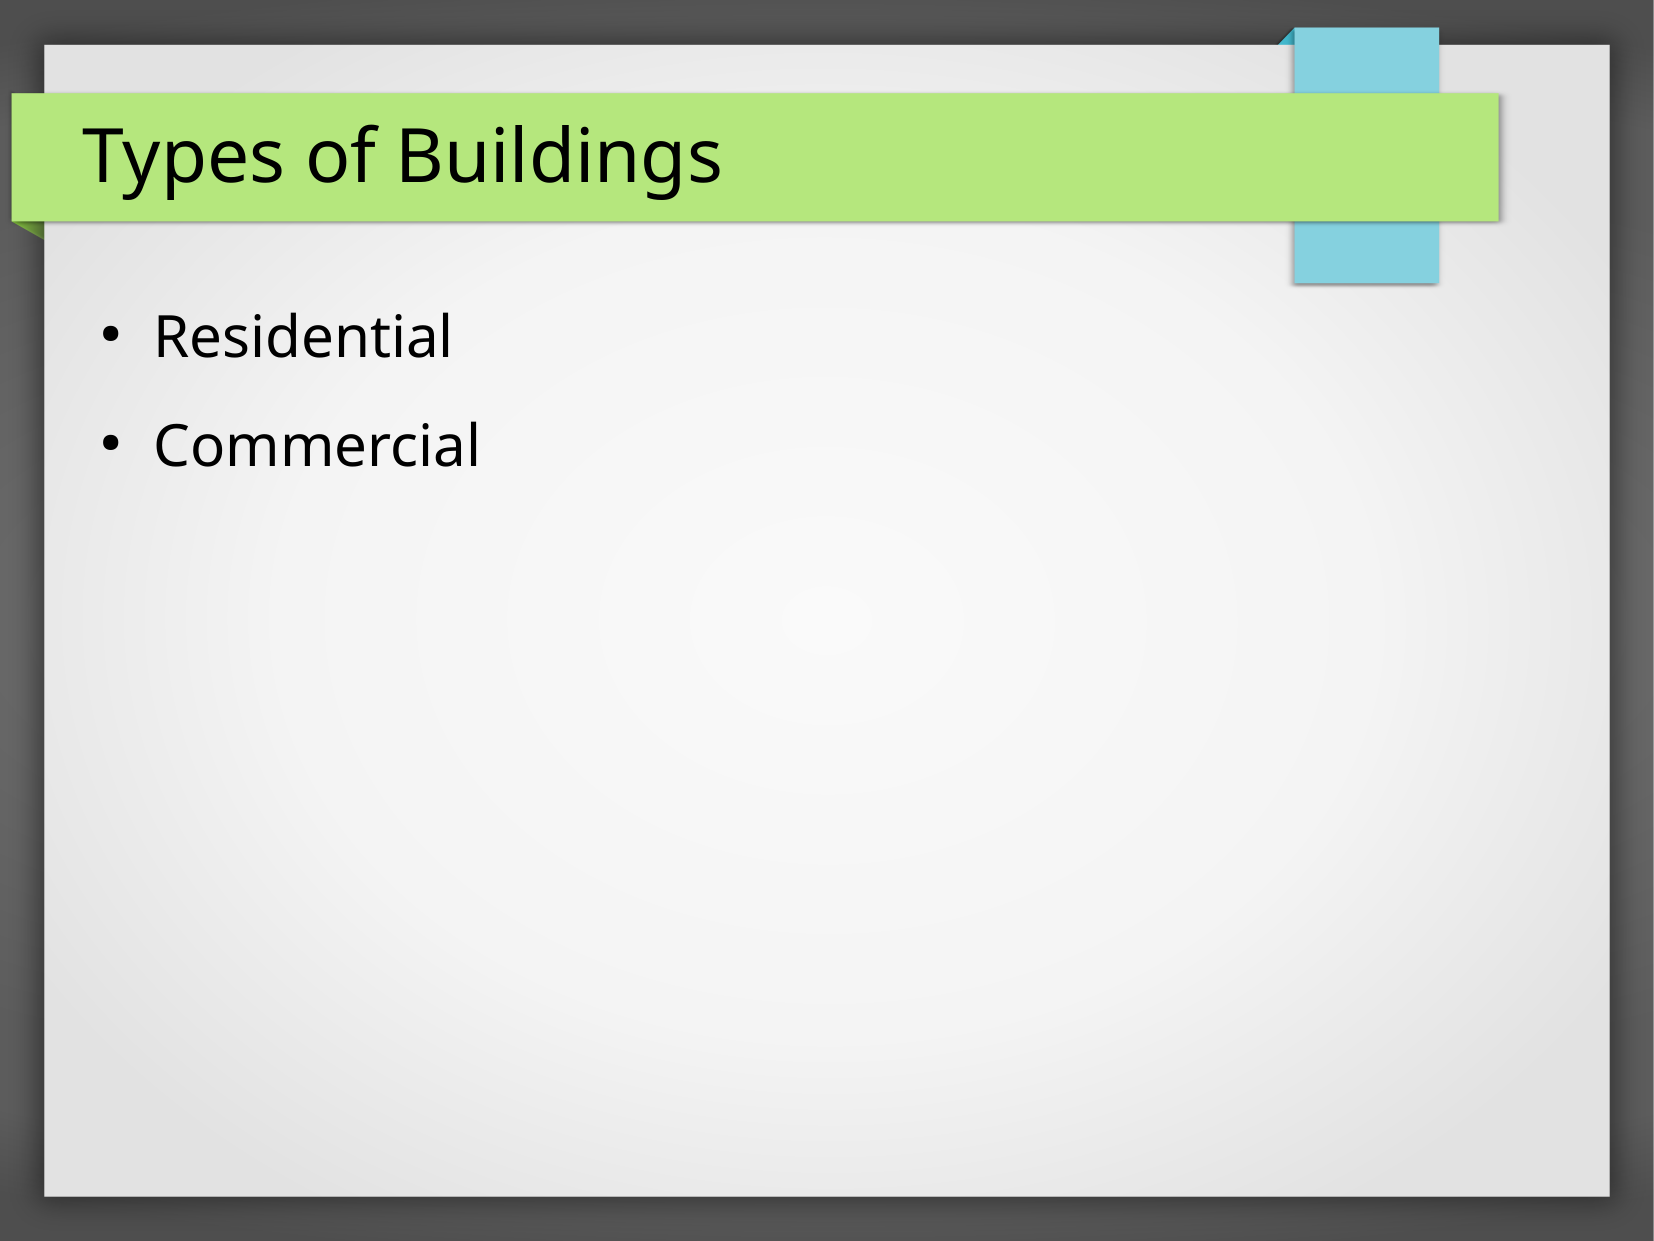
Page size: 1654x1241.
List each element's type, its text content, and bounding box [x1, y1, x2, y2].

list Residential Commercial [82, 295, 1571, 1015]
title Types of Buildings [82, 78, 1264, 229]
picture [0, 0, 1654, 1241]
